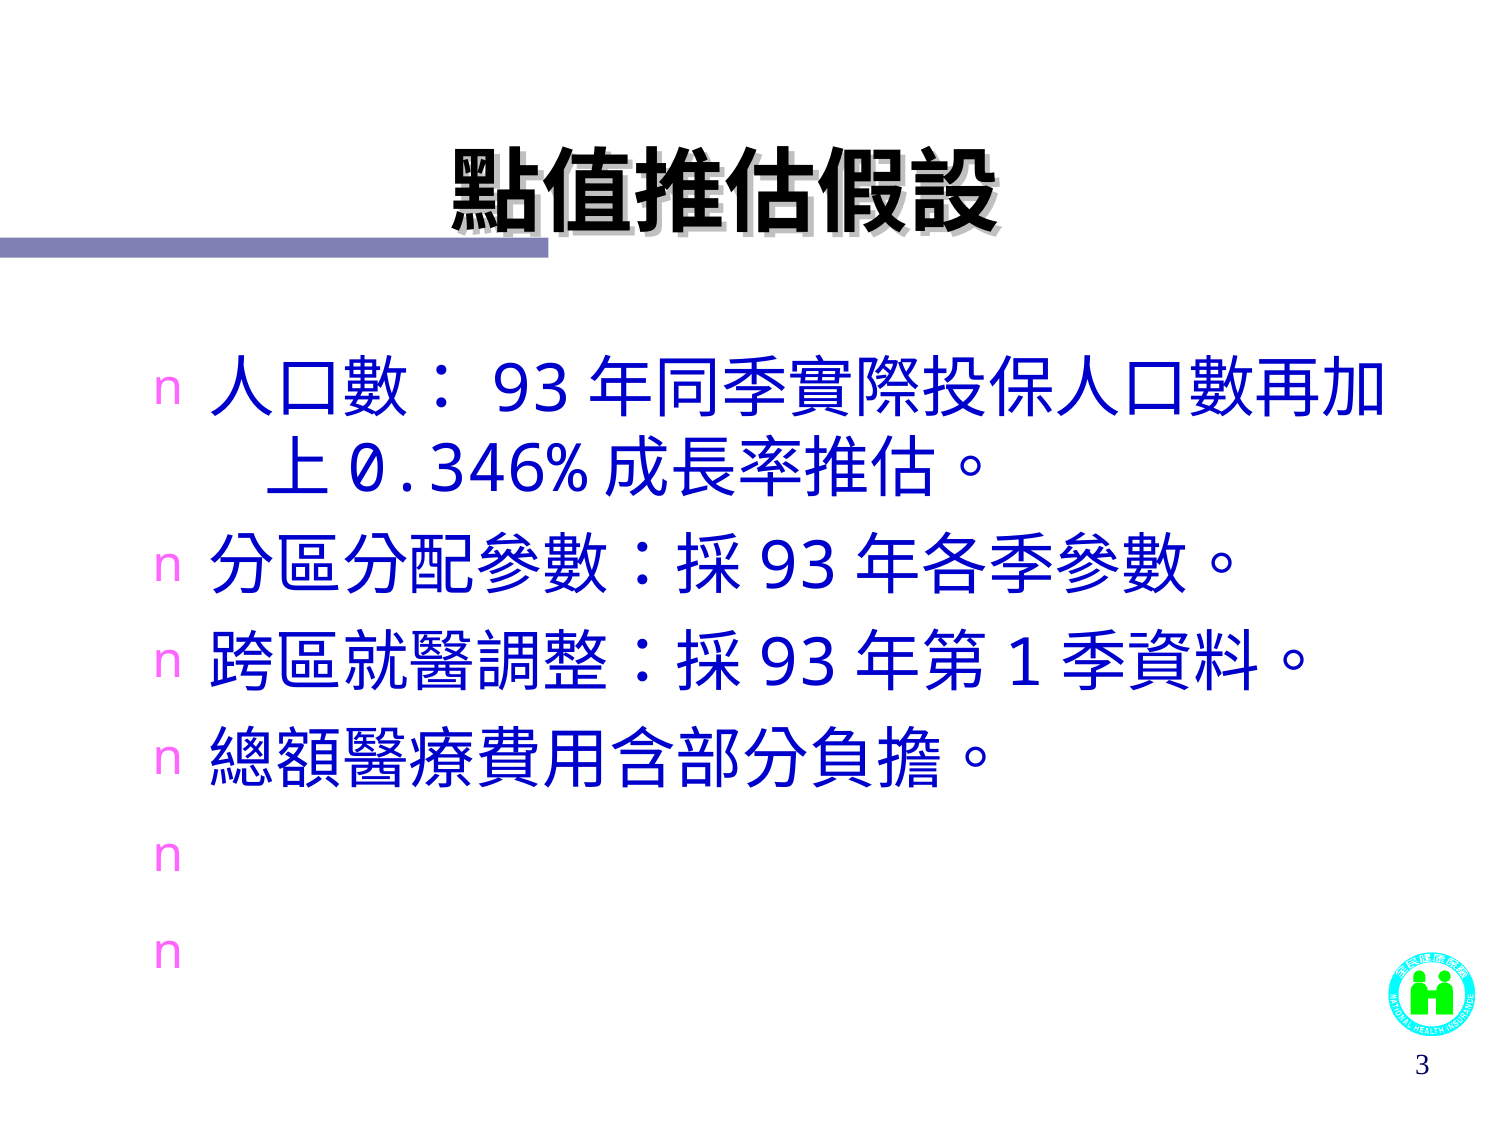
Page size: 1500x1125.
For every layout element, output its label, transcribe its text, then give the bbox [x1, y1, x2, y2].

title 點值推估假設 [87, 62, 1363, 250]
list 人口數：93年同季實際投保人口數再加上0.346%成長率推估。 分區分配參數：採93年各季參數。 跨區就醫調整：採93年第1季資料。 總額醫療費用含部分負擔。 [137, 337, 1413, 1013]
text_box [1400, 1037, 1476, 1125]
